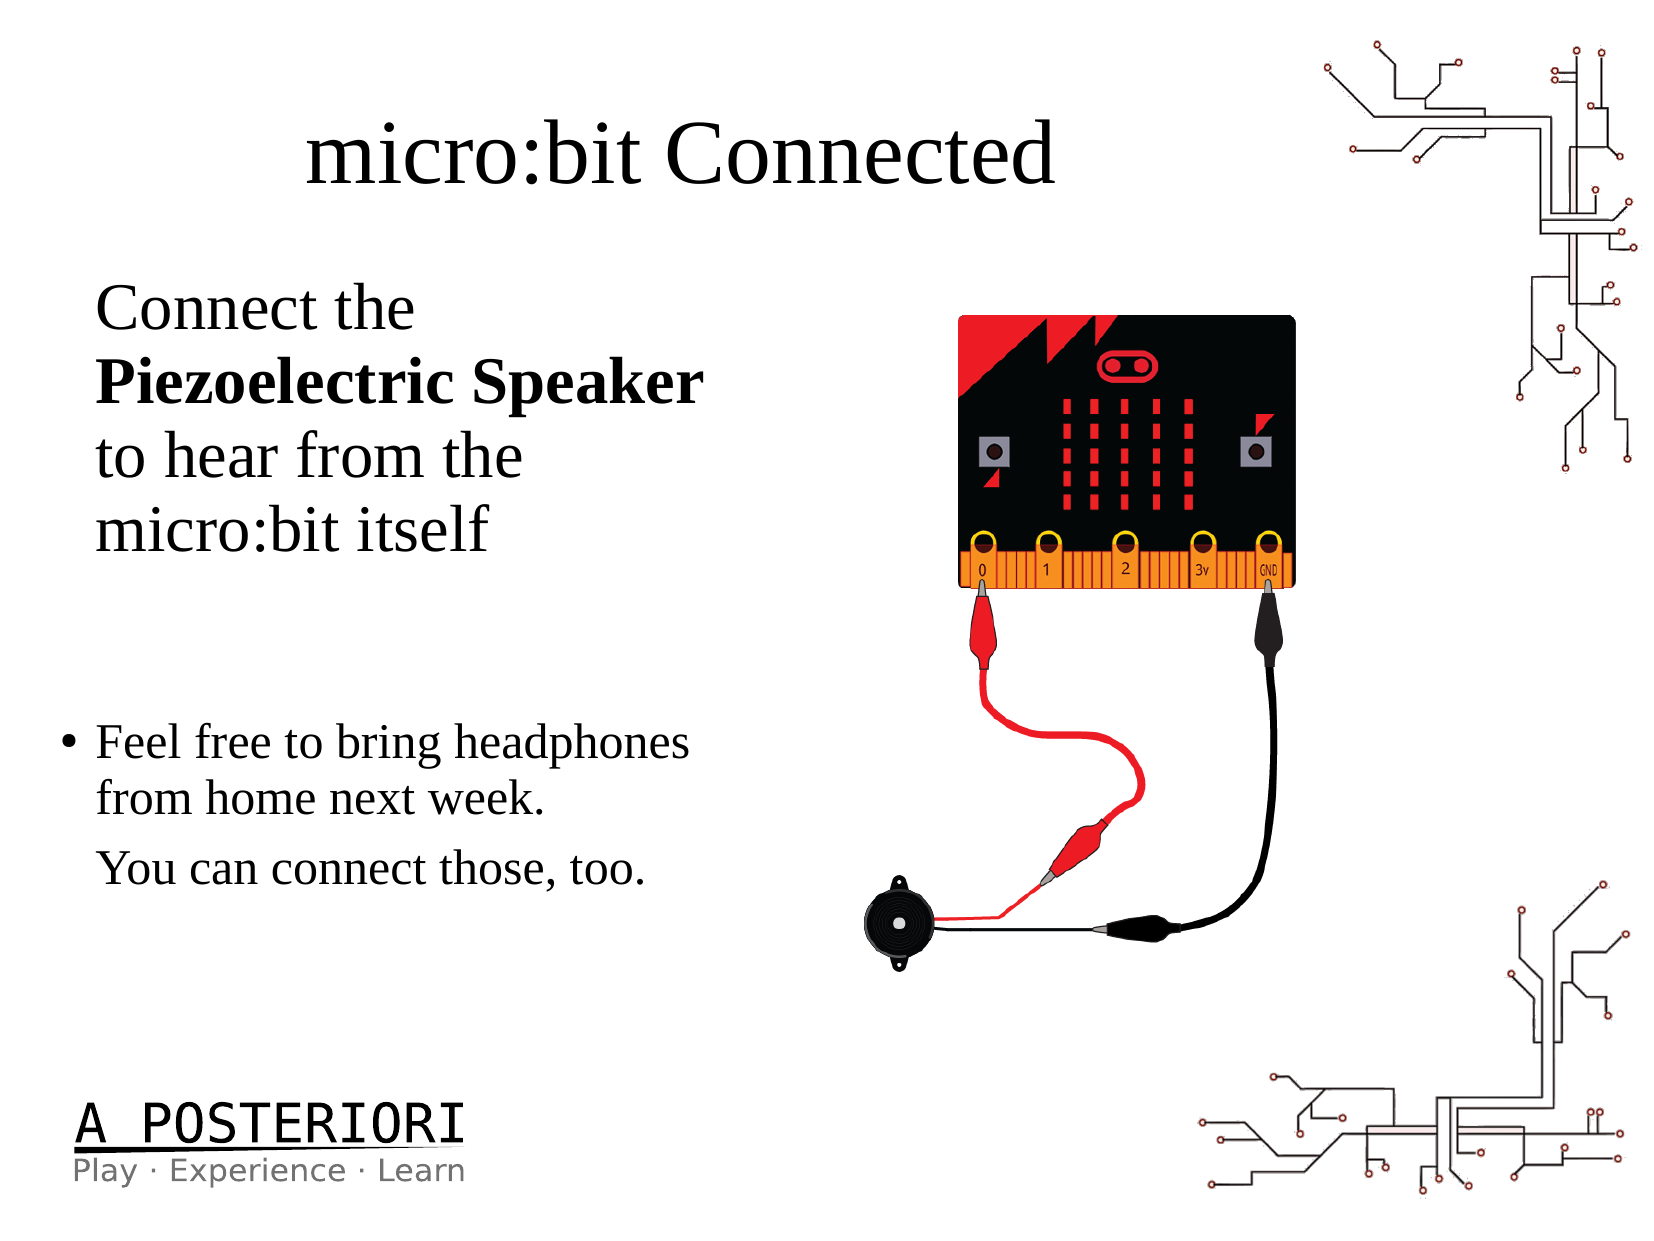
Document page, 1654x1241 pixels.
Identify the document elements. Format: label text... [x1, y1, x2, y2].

picture [73, 1101, 466, 1189]
picture [864, 35, 1643, 1201]
subtitle Connect the Piezoelectric Speaker to hear from the micro:bit itself Feel free to bring headphones from home next week. You can connect those, too. [60, 270, 766, 1036]
title micro:bit Connected [70, 49, 1294, 257]
